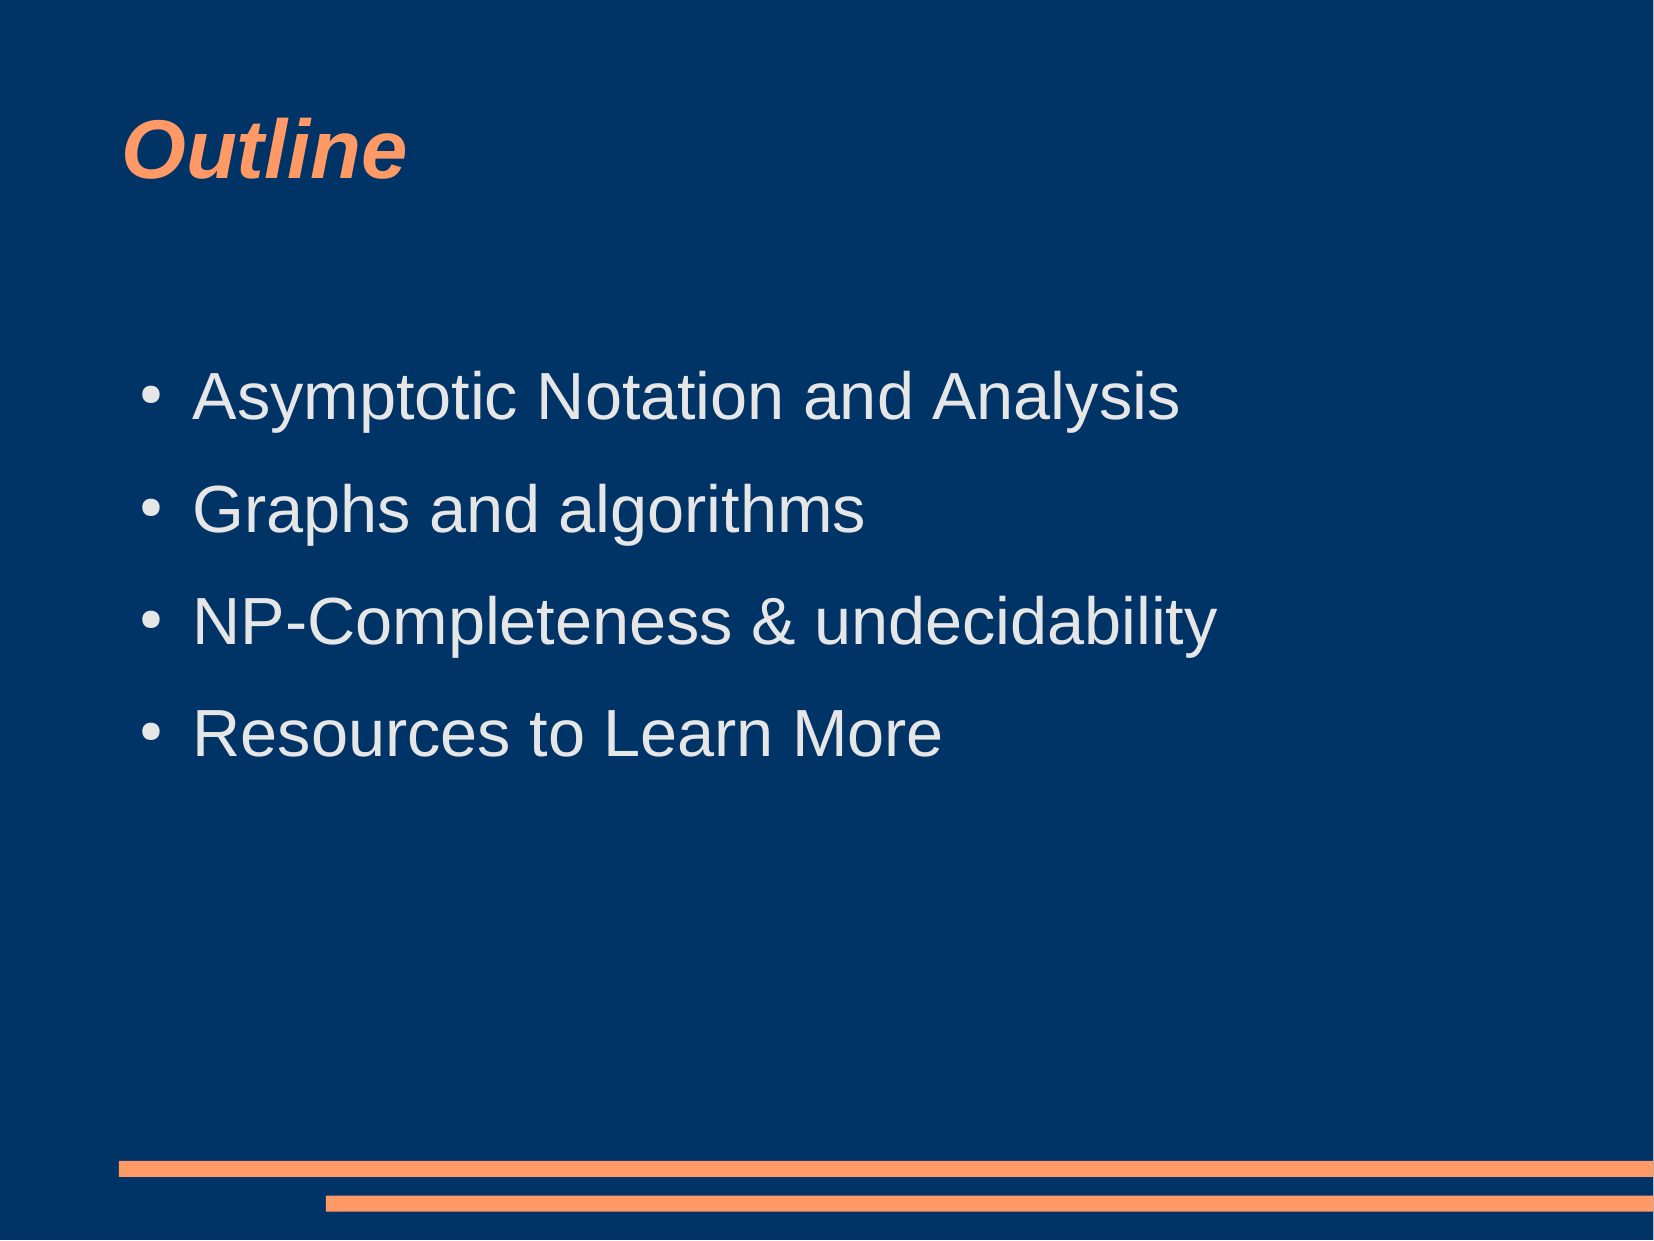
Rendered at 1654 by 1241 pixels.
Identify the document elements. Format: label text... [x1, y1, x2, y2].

title Outline [121, 46, 1534, 254]
list Asymptotic Notation and Analysis Graphs and algorithms NP-Completeness & undecidability Resources to Learn More [121, 322, 1561, 1133]
